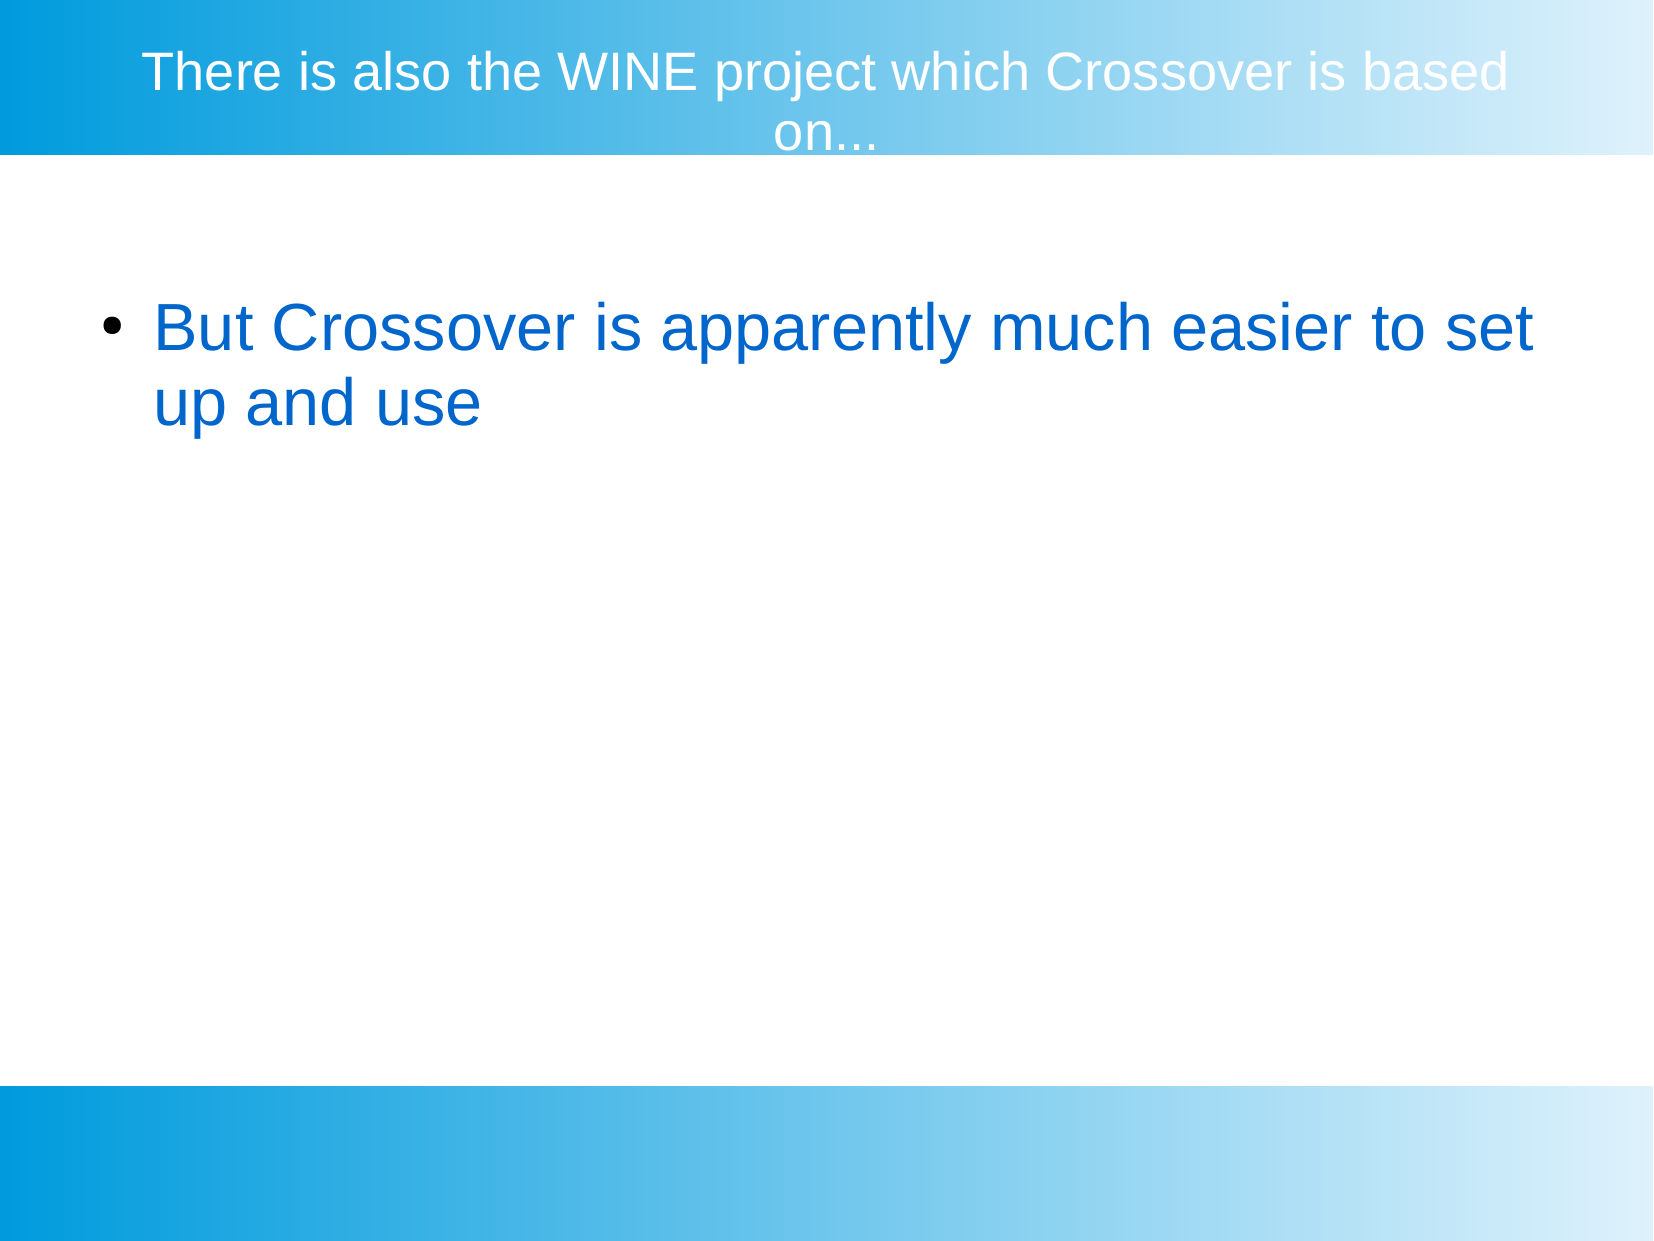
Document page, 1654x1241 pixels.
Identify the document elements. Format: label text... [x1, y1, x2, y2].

list But Crossover is apparently much easier to set up and use [82, 290, 1571, 1010]
title There is also the WINE project which Crossover is based on... [82, 41, 1571, 163]
